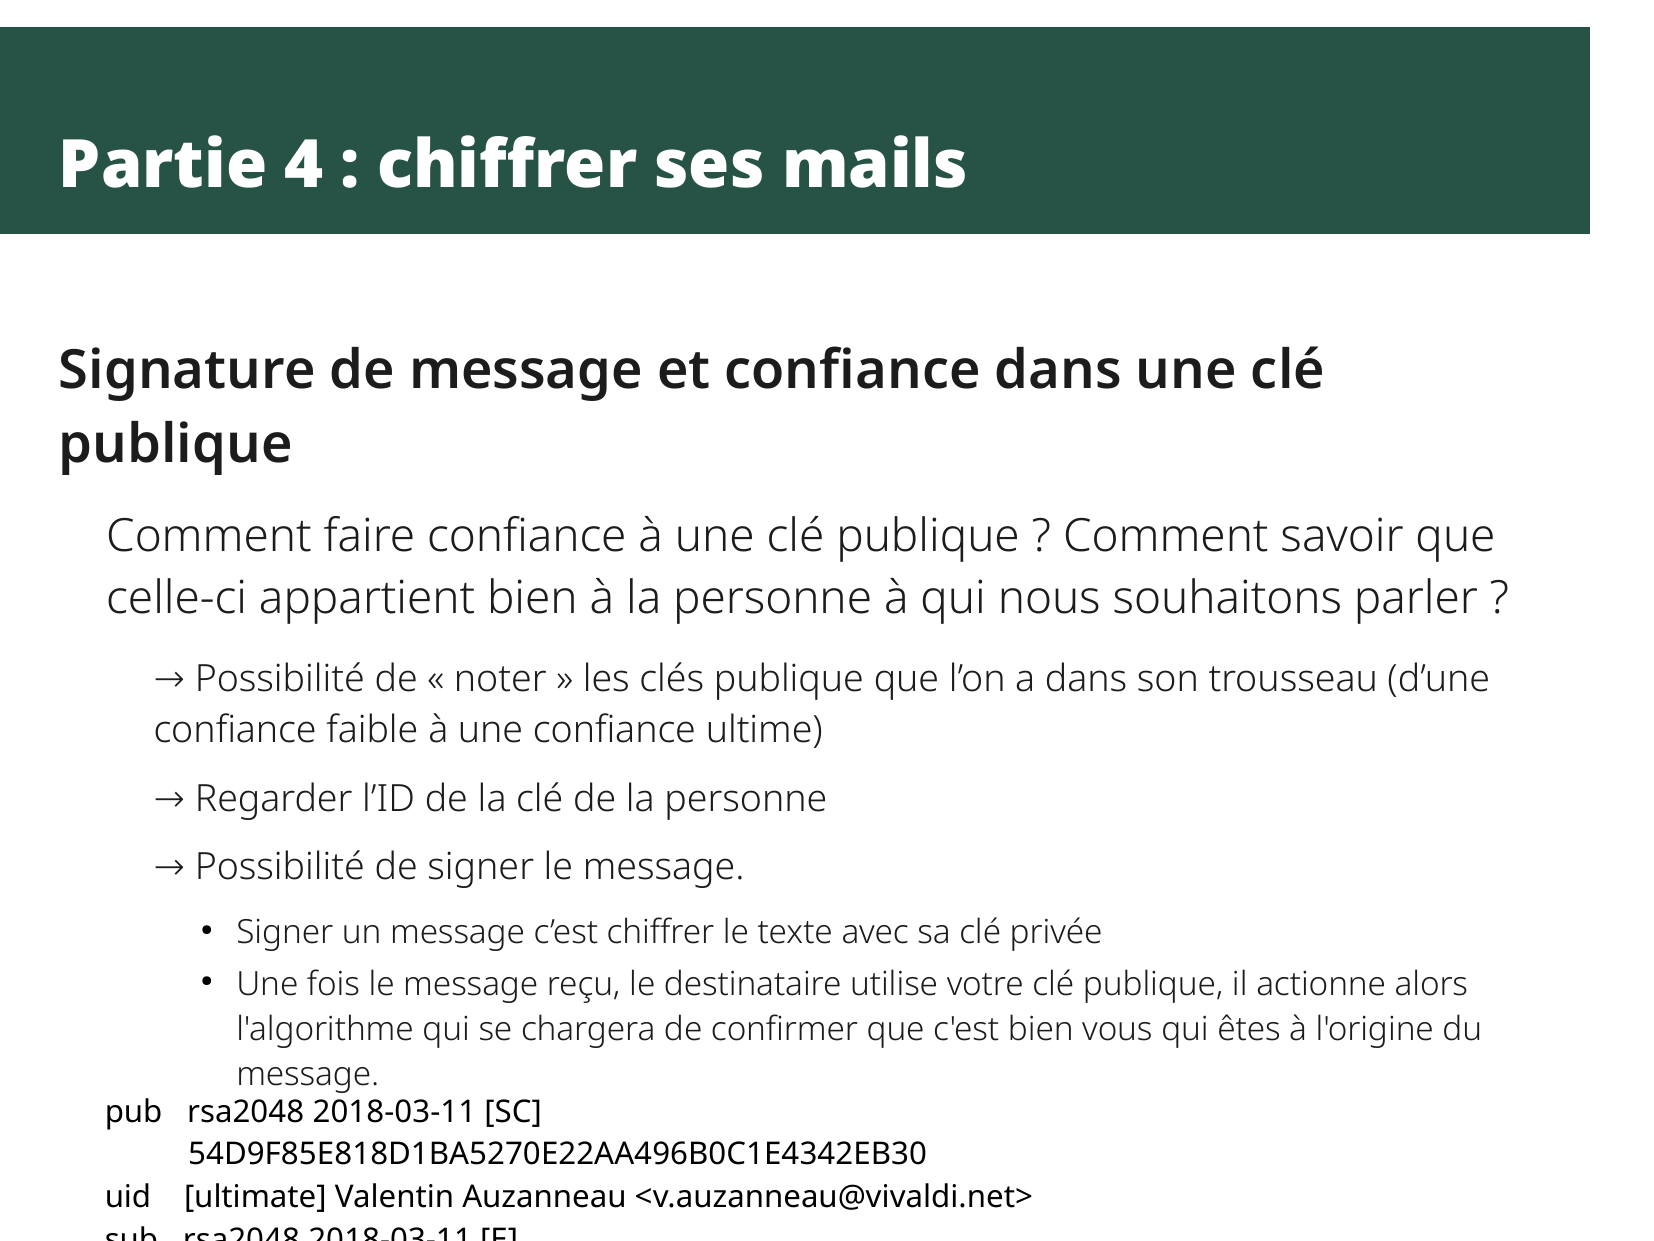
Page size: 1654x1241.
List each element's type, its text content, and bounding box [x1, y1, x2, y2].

list Signature de message et confiance dans une clé publique Comment faire confiance à une clé publique ? Comment savoir que celle-ci appartient bien à la personne à qui nous souhaitons parler ? → Possibilité de « noter » les clés publique que l’on a dans son trousseau (d’une confiance faible à une confiance ultime) → Regarder l’ID de la clé de la personne → Possibilité de signer le message. Signer un message c’est chiffrer le texte avec sa clé privée Une fois le message reçu, le destinataire utilise votre clé publique, il actionne alors l'algorithme qui se chargera de confirmer que c'est bien vous qui êtes à l'origine du message. [59, 330, 1565, 1161]
text_box pub rsa2048 2018-03-11 [SC] 54D9F85E818D1BA5270E22AA496B0C1E4342EB30 uid [ultimate] Valentin Auzanneau <v.auzanneau@vivaldi.net> sub rsa2048 2018-03-11 [E] [90, 1081, 1621, 1241]
title Partie 4 : chiffrer ses mails [59, 59, 1595, 207]
